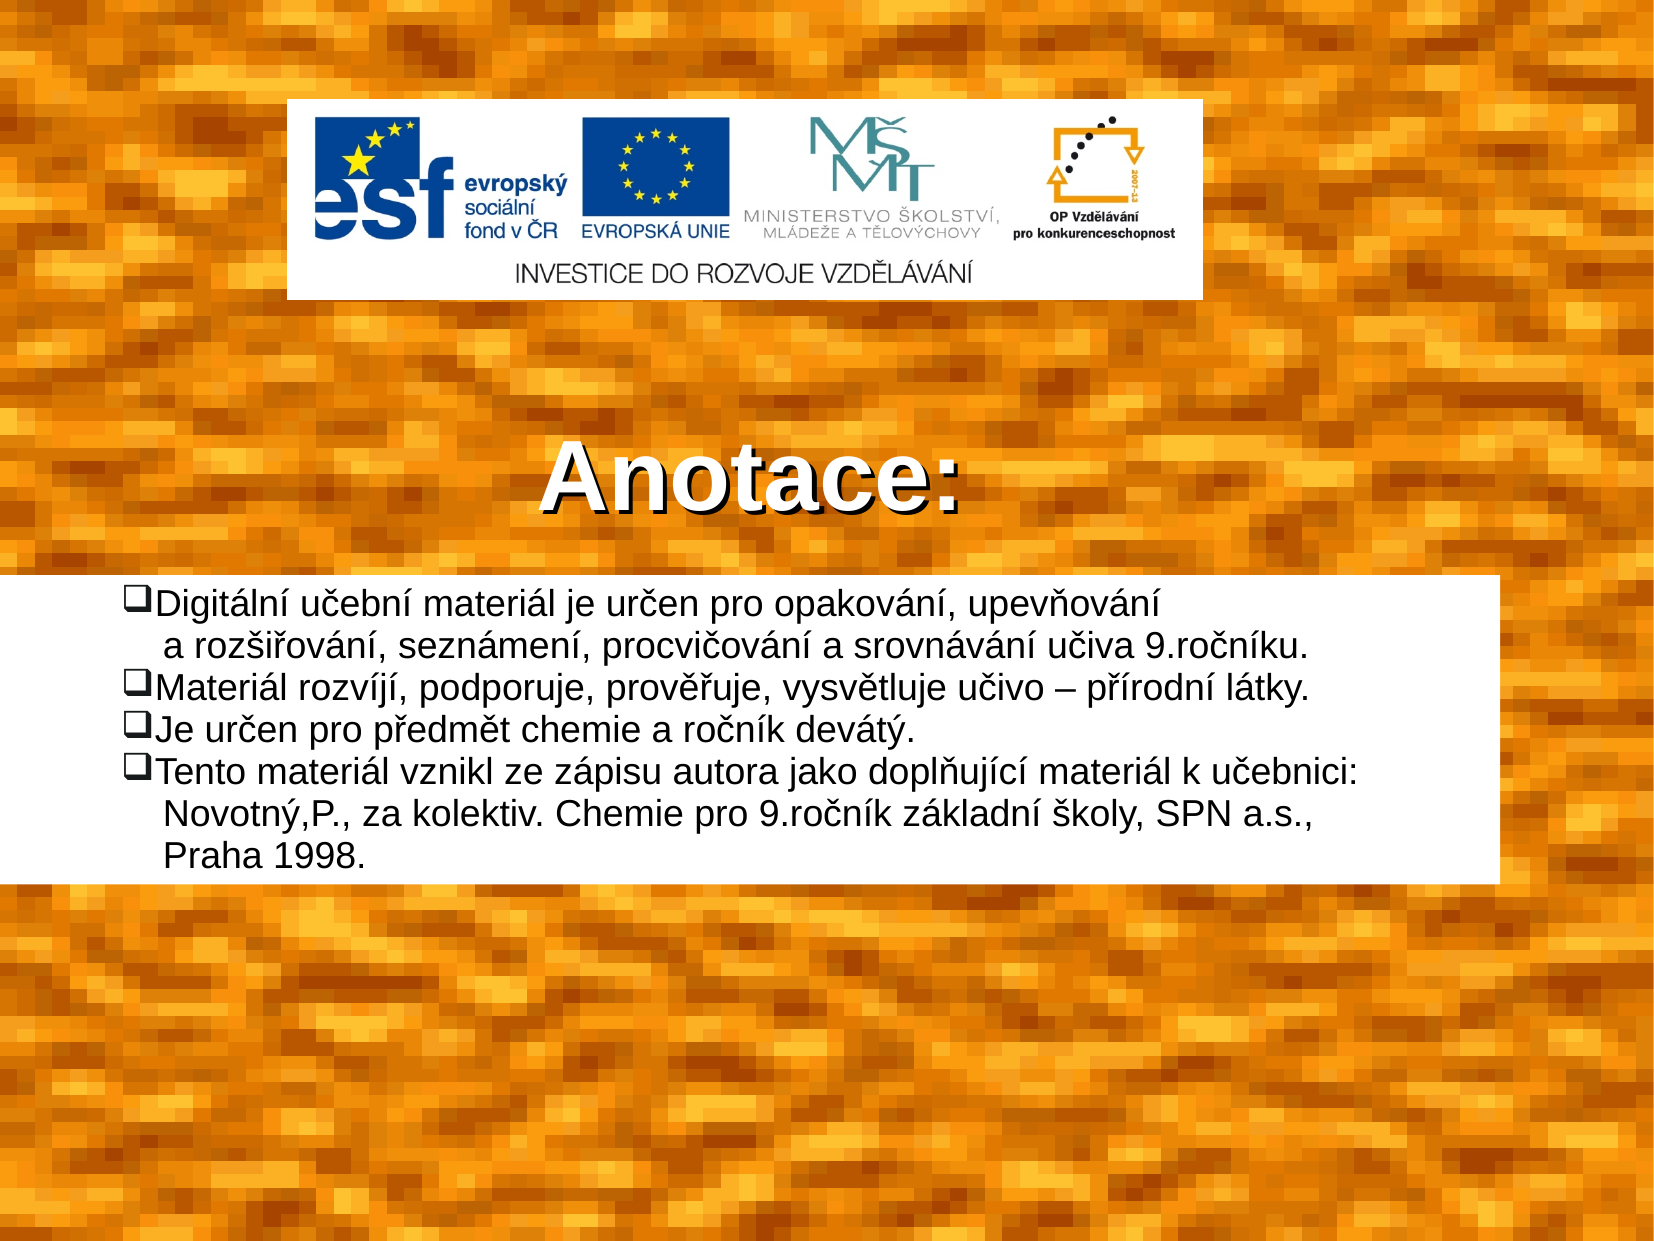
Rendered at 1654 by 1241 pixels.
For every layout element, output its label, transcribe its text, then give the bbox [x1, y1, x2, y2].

text_box Digitální učební materiál je určen pro opakování, upevňování a rozšiřování, seznámení, procvičování a srovnávání učiva 9.ročníku. Materiál rozvíjí, podporuje, prověřuje, vysvětluje učivo – přírodní látky. Je určen pro předmět chemie a ročník devátý. Tento materiál vznikl ze zápisu autora jako doplňující materiál k učebnici: Novotný,P., za kolektiv. Chemie pro 9.ročník základní školy, SPN a.s., Praha 1998. [0, 575, 1501, 885]
picture [287, 99, 1203, 300]
title Anotace: [112, 349, 1388, 575]
